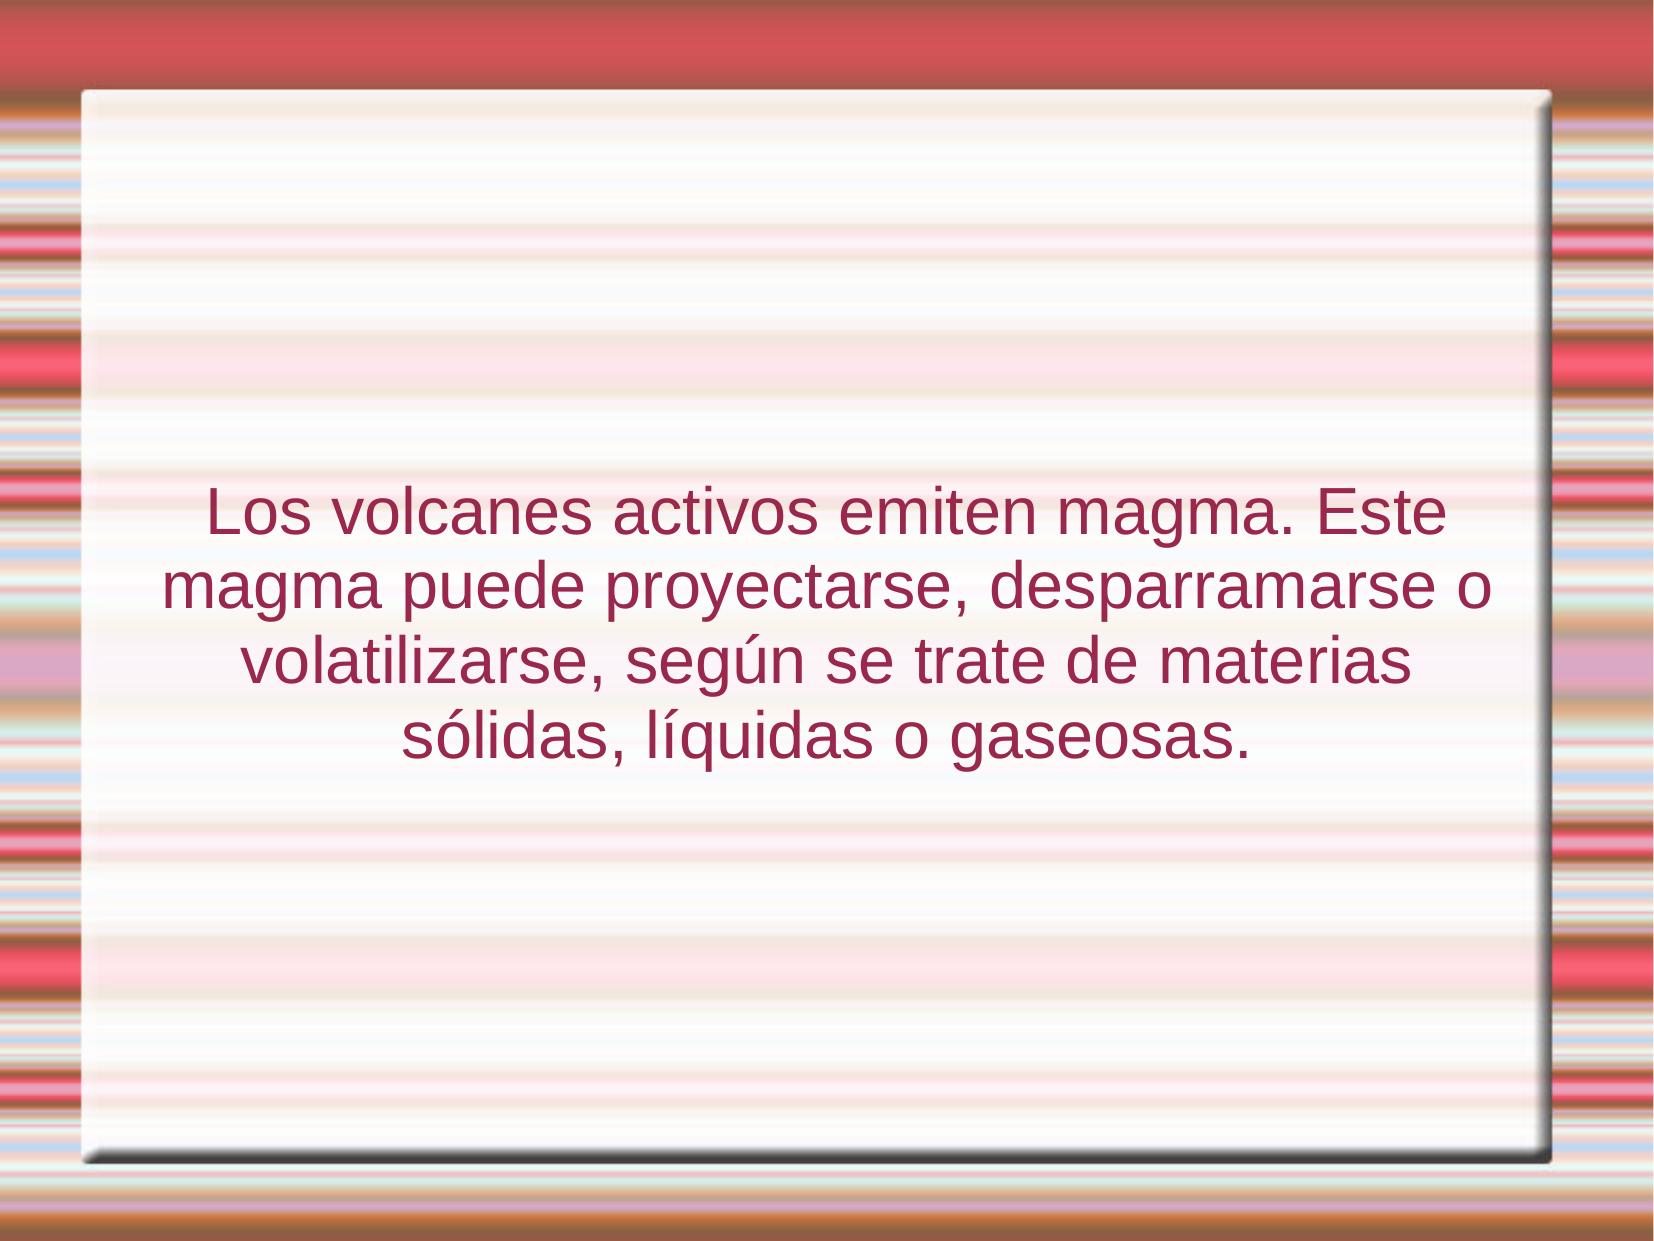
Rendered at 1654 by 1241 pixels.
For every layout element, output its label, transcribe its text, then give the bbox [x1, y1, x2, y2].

subtitle Los volcanes activos emiten magma. Este magma puede proyectarse, desparramarse o volatilizarse, según se trate de materias sólidas, líquidas o gaseosas. [121, 122, 1534, 1125]
picture [0, 0, 1654, 1241]
